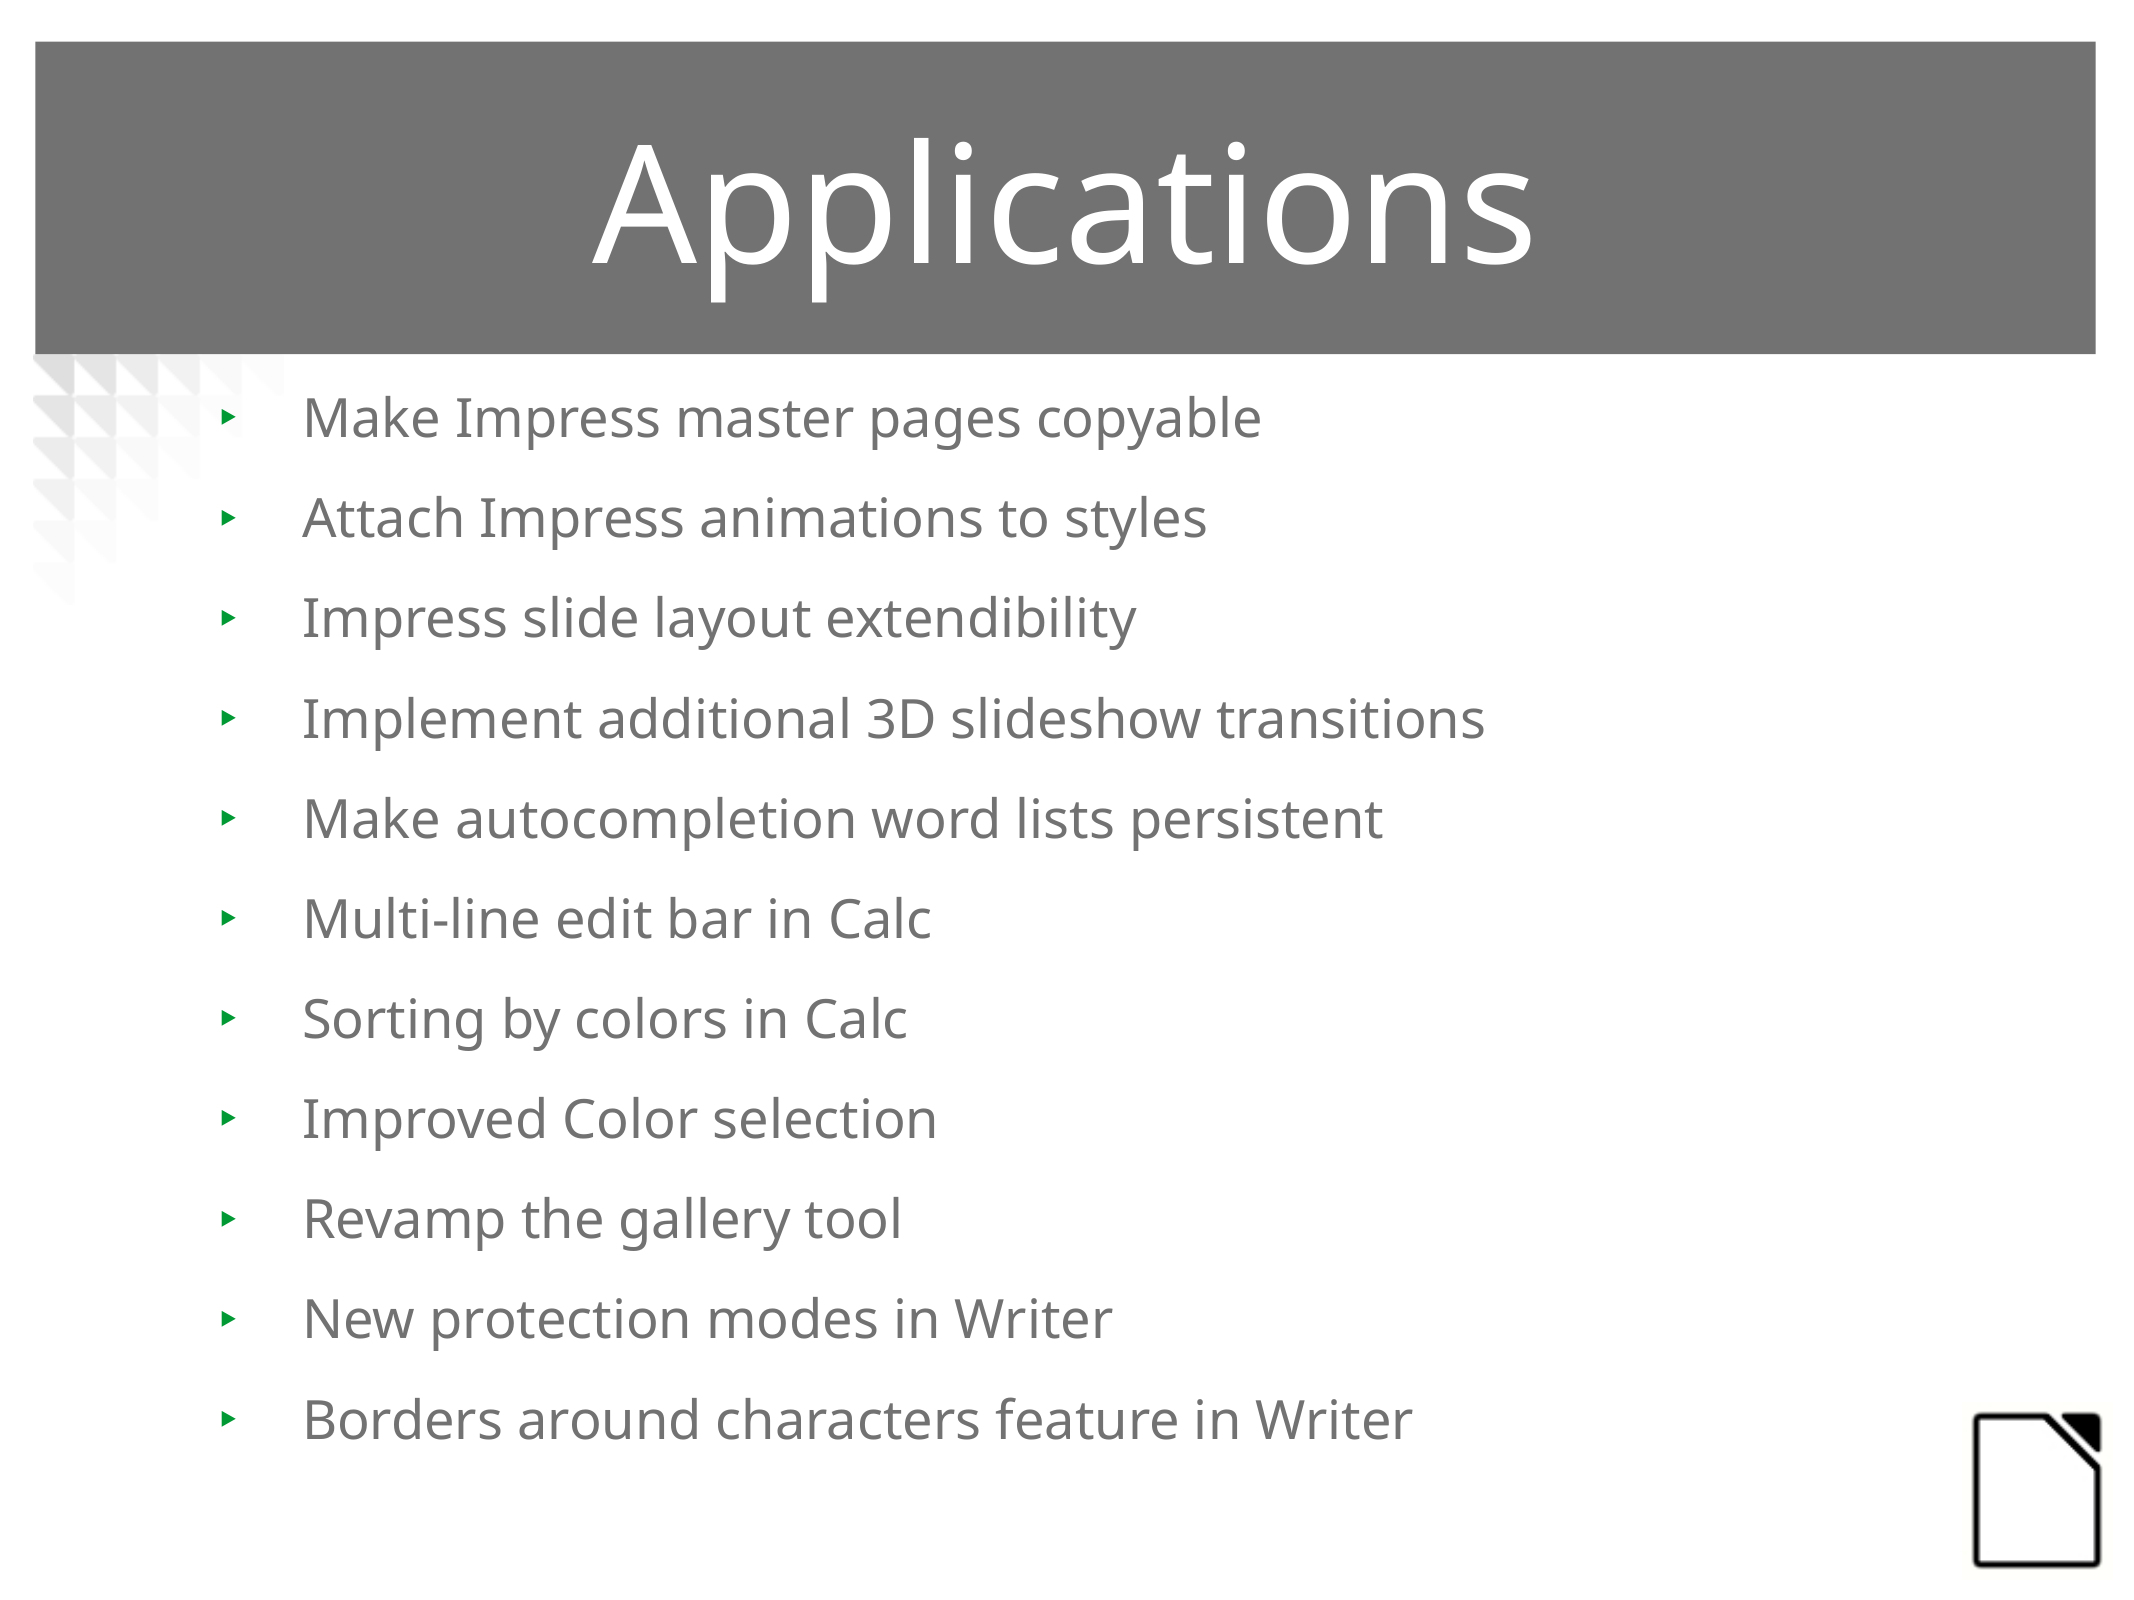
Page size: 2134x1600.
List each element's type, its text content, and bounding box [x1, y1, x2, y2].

picture [33, 354, 284, 605]
picture [1962, 1402, 2113, 1580]
title Applications [35, 41, 2096, 355]
list Make Impress master pages copyable Attach Impress animations to styles Impress slide layout extendibility Implement additional 3D slideshow transitions Make autocompletion word lists persistent Multi-line edit bar in Calc Sorting by colors in Calc Improved Color selection Revamp the gallery tool New protection modes in Writer Borders around characters feature in Writer [208, 375, 1925, 1467]
